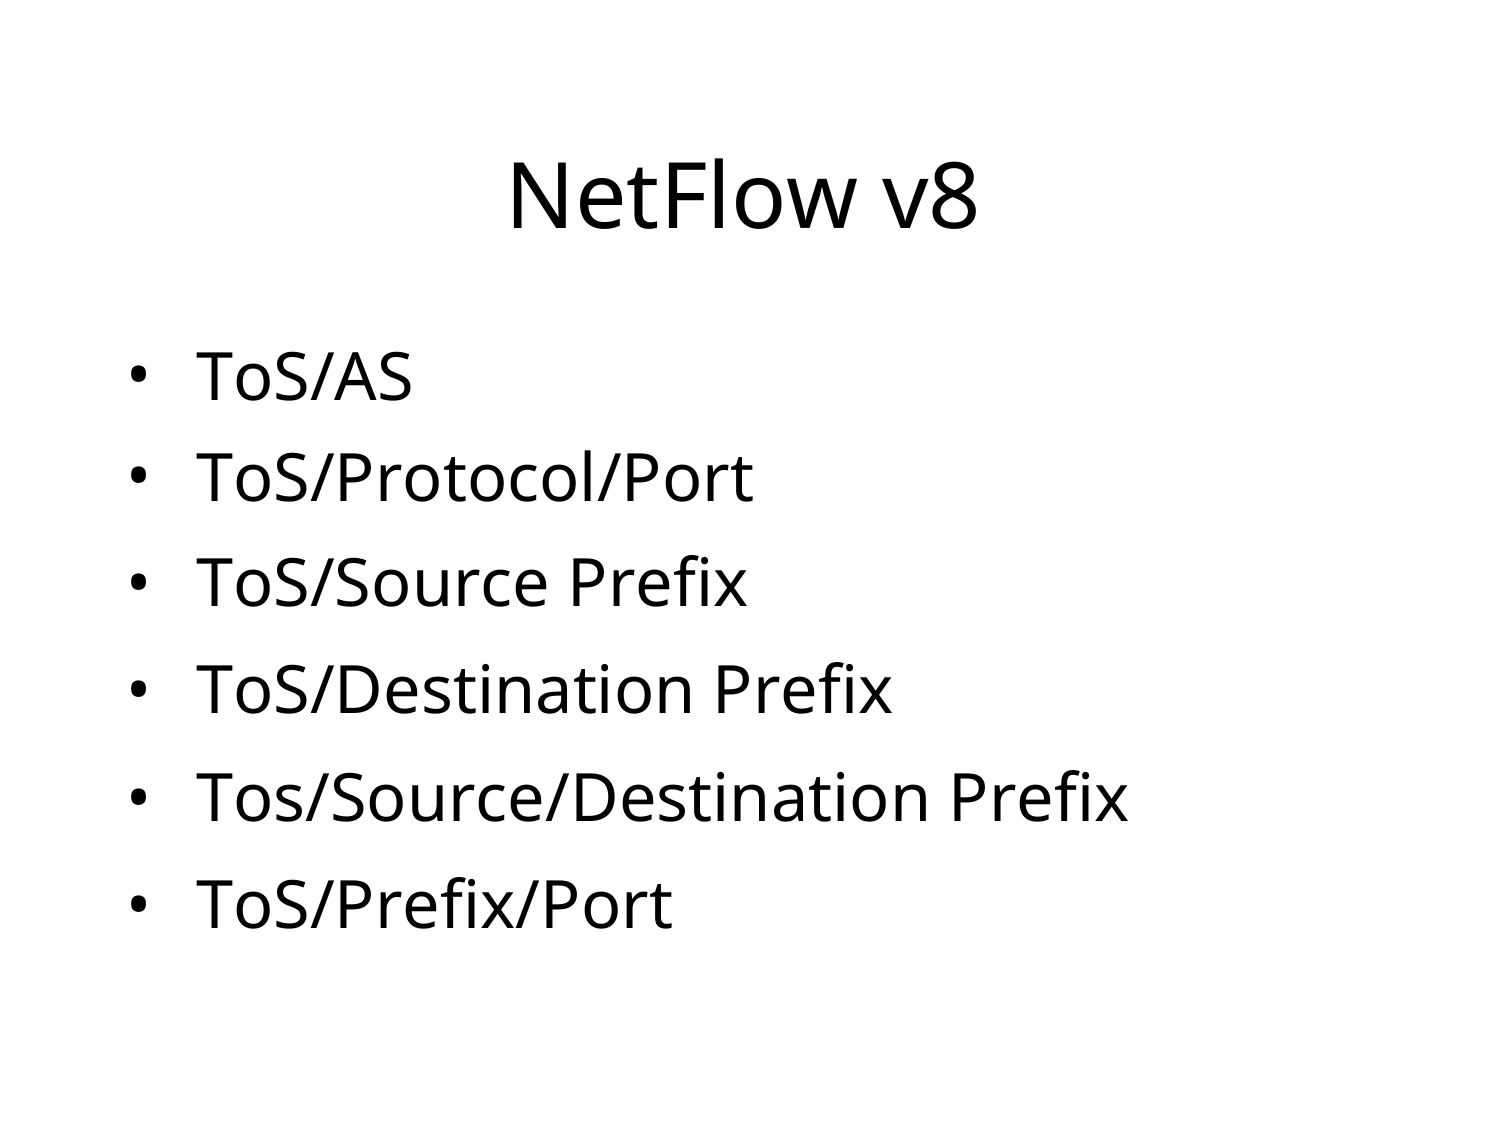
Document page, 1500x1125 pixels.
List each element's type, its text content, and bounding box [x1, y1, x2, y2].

list ToS/AS ToS/Protocol/Port ToS/Source Prefix ToS/Destination Prefix Tos/Source/Destination Prefix ToS/Prefix/Port [112, 324, 1388, 1125]
title NetFlow v8 [112, 62, 1388, 324]
